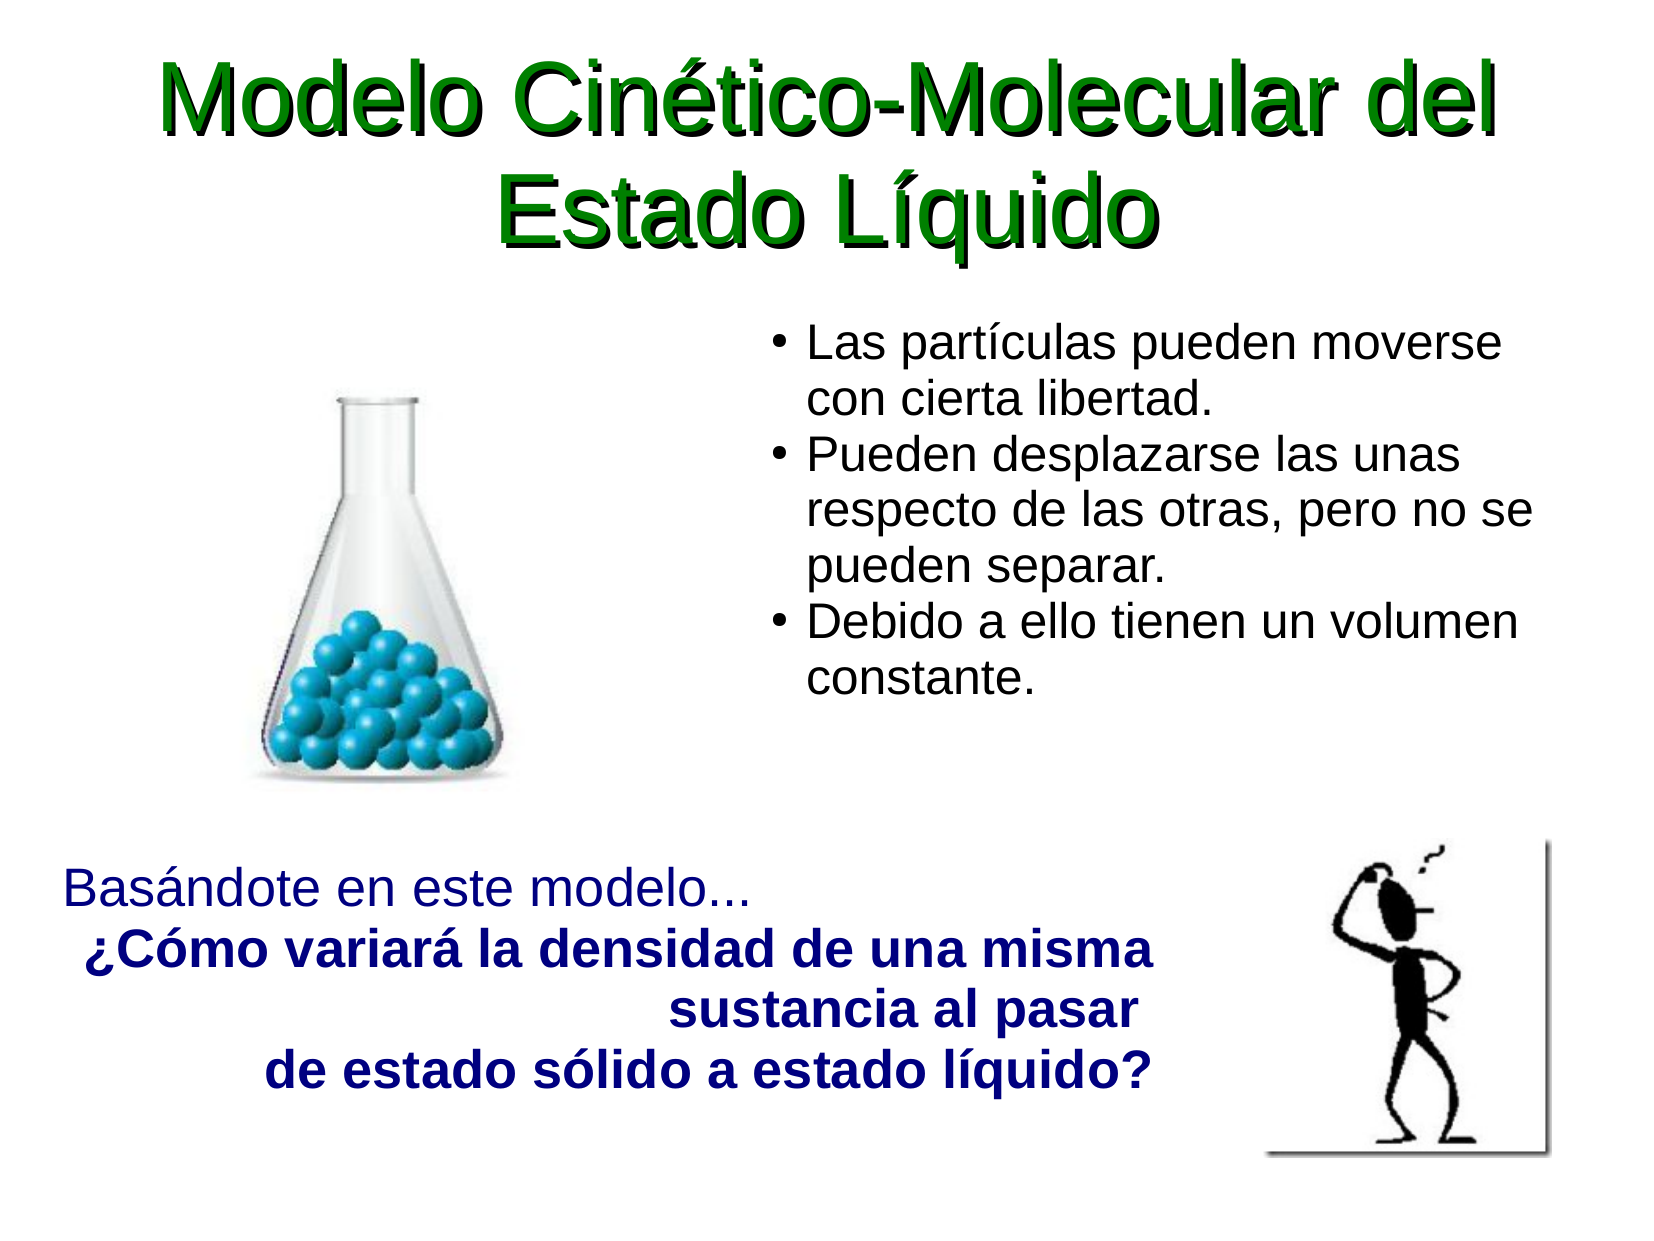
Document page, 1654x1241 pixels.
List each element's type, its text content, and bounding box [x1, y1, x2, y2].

text_box Basándote en este modelo... ¿Cómo variará la densidad de una misma sustancia al pasar de estado sólido a estado líquido? [47, 850, 1170, 1168]
title Modelo Cinético-Molecular del Estado Líquido [82, 41, 1571, 265]
picture [1263, 838, 1552, 1158]
text_box Las partículas pueden moverse con cierta libertad. Pueden desplazarse las unas respecto de las otras, pero no se pueden separar. Debido a ello tienen un volumen constante. [755, 307, 1560, 780]
picture [212, 295, 544, 815]
